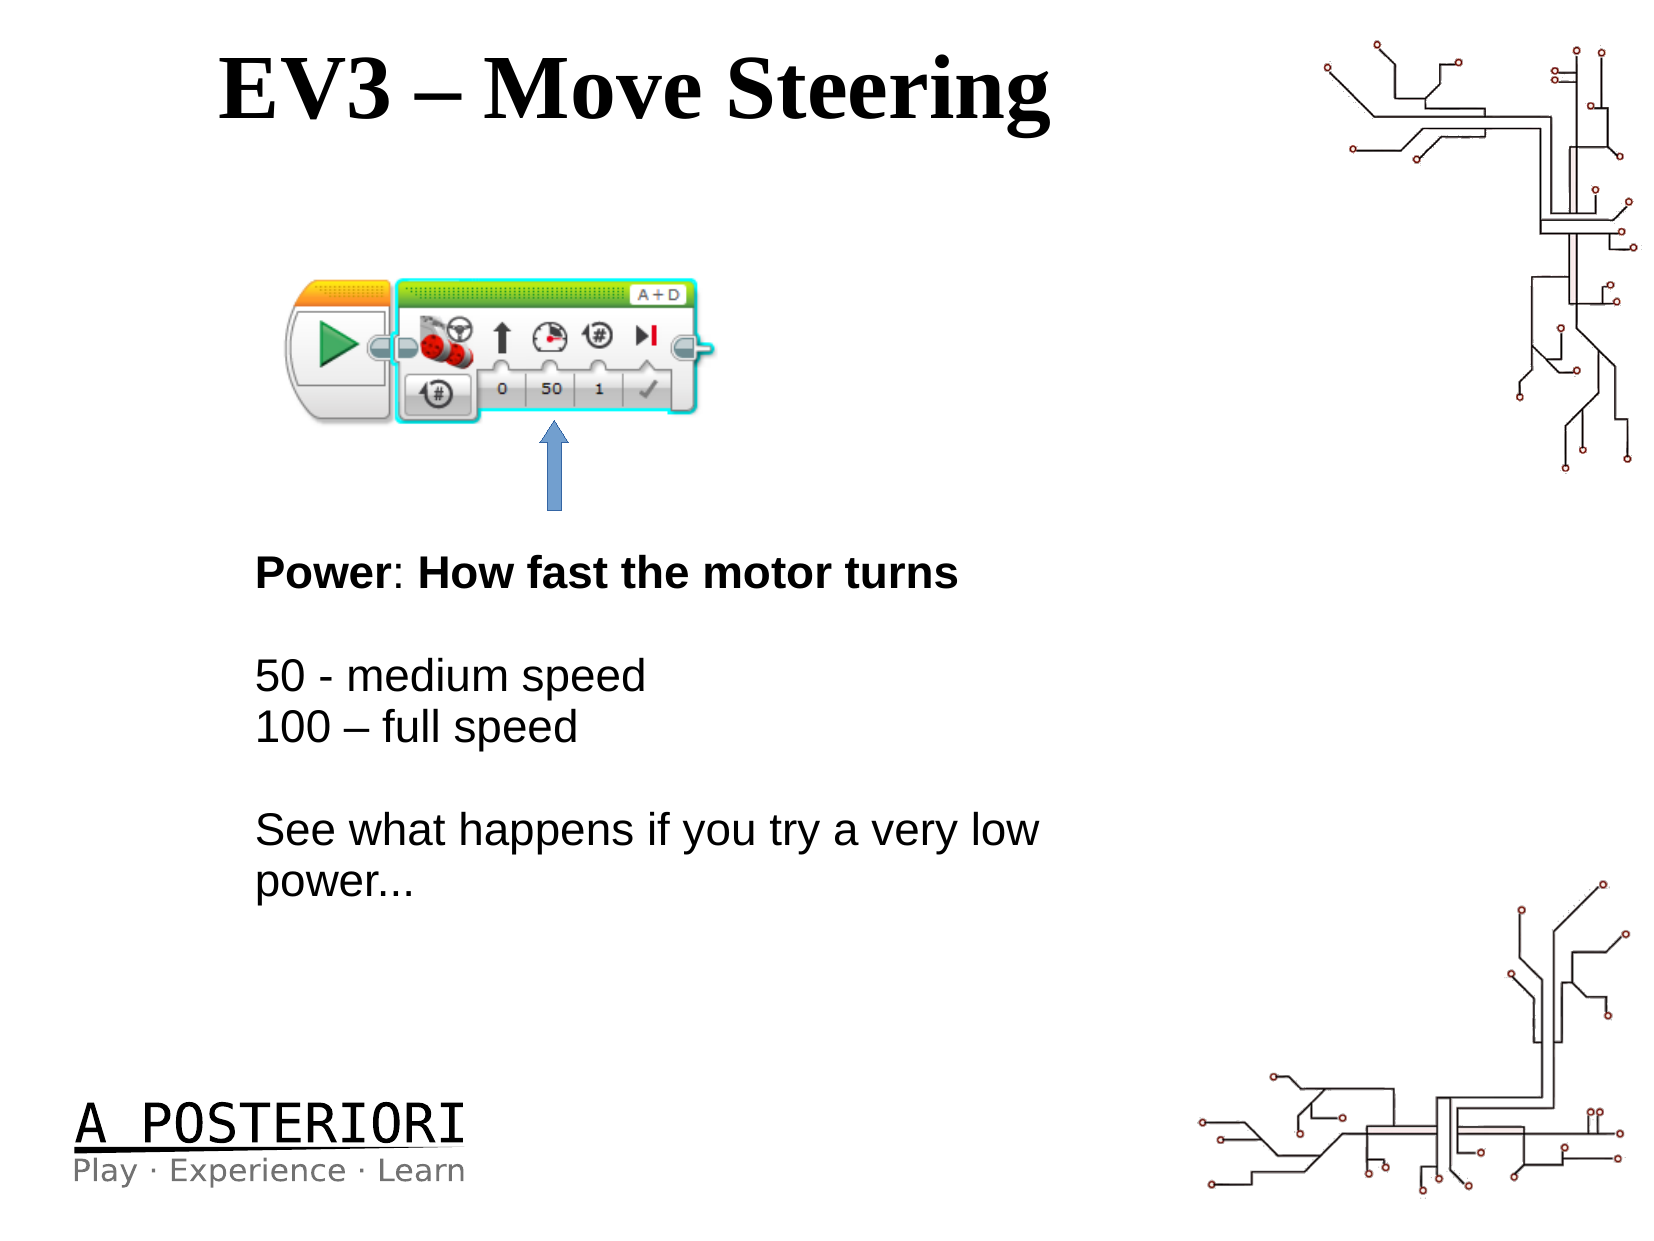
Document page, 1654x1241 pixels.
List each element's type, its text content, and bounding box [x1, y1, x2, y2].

picture [270, 266, 721, 436]
text_box [539, 420, 569, 511]
picture [1305, 35, 1643, 496]
picture [1175, 862, 1636, 1201]
picture [73, 1101, 466, 1189]
text_box Power: How fast the motor turns 50 - medium speed 100 – full speed See what happens if you try a very low power... [240, 540, 1216, 911]
title EV3 – Move Steering [11, 0, 1261, 190]
